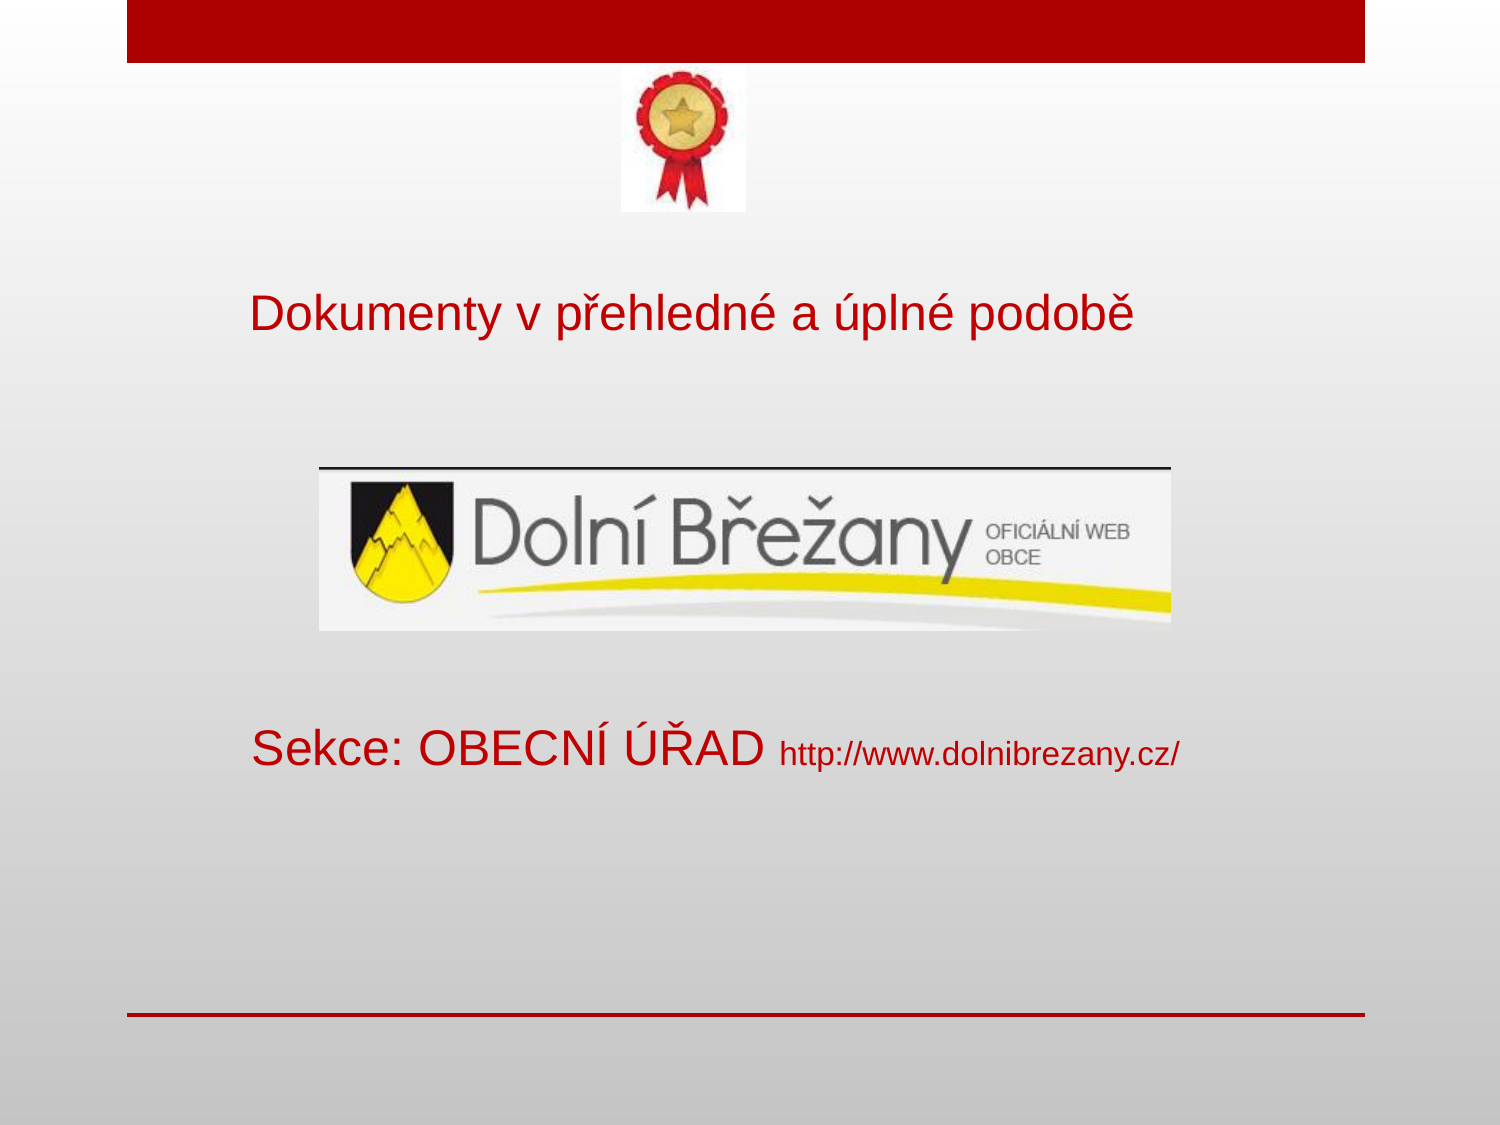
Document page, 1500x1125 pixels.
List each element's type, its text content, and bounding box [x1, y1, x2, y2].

list Dokumenty v přehledné a úplné podobě Sekce: OBECNÍ ÚŘAD http://www.dolnibrezany.cz/ [194, 113, 1247, 942]
picture [621, 66, 746, 212]
picture [319, 468, 1171, 631]
